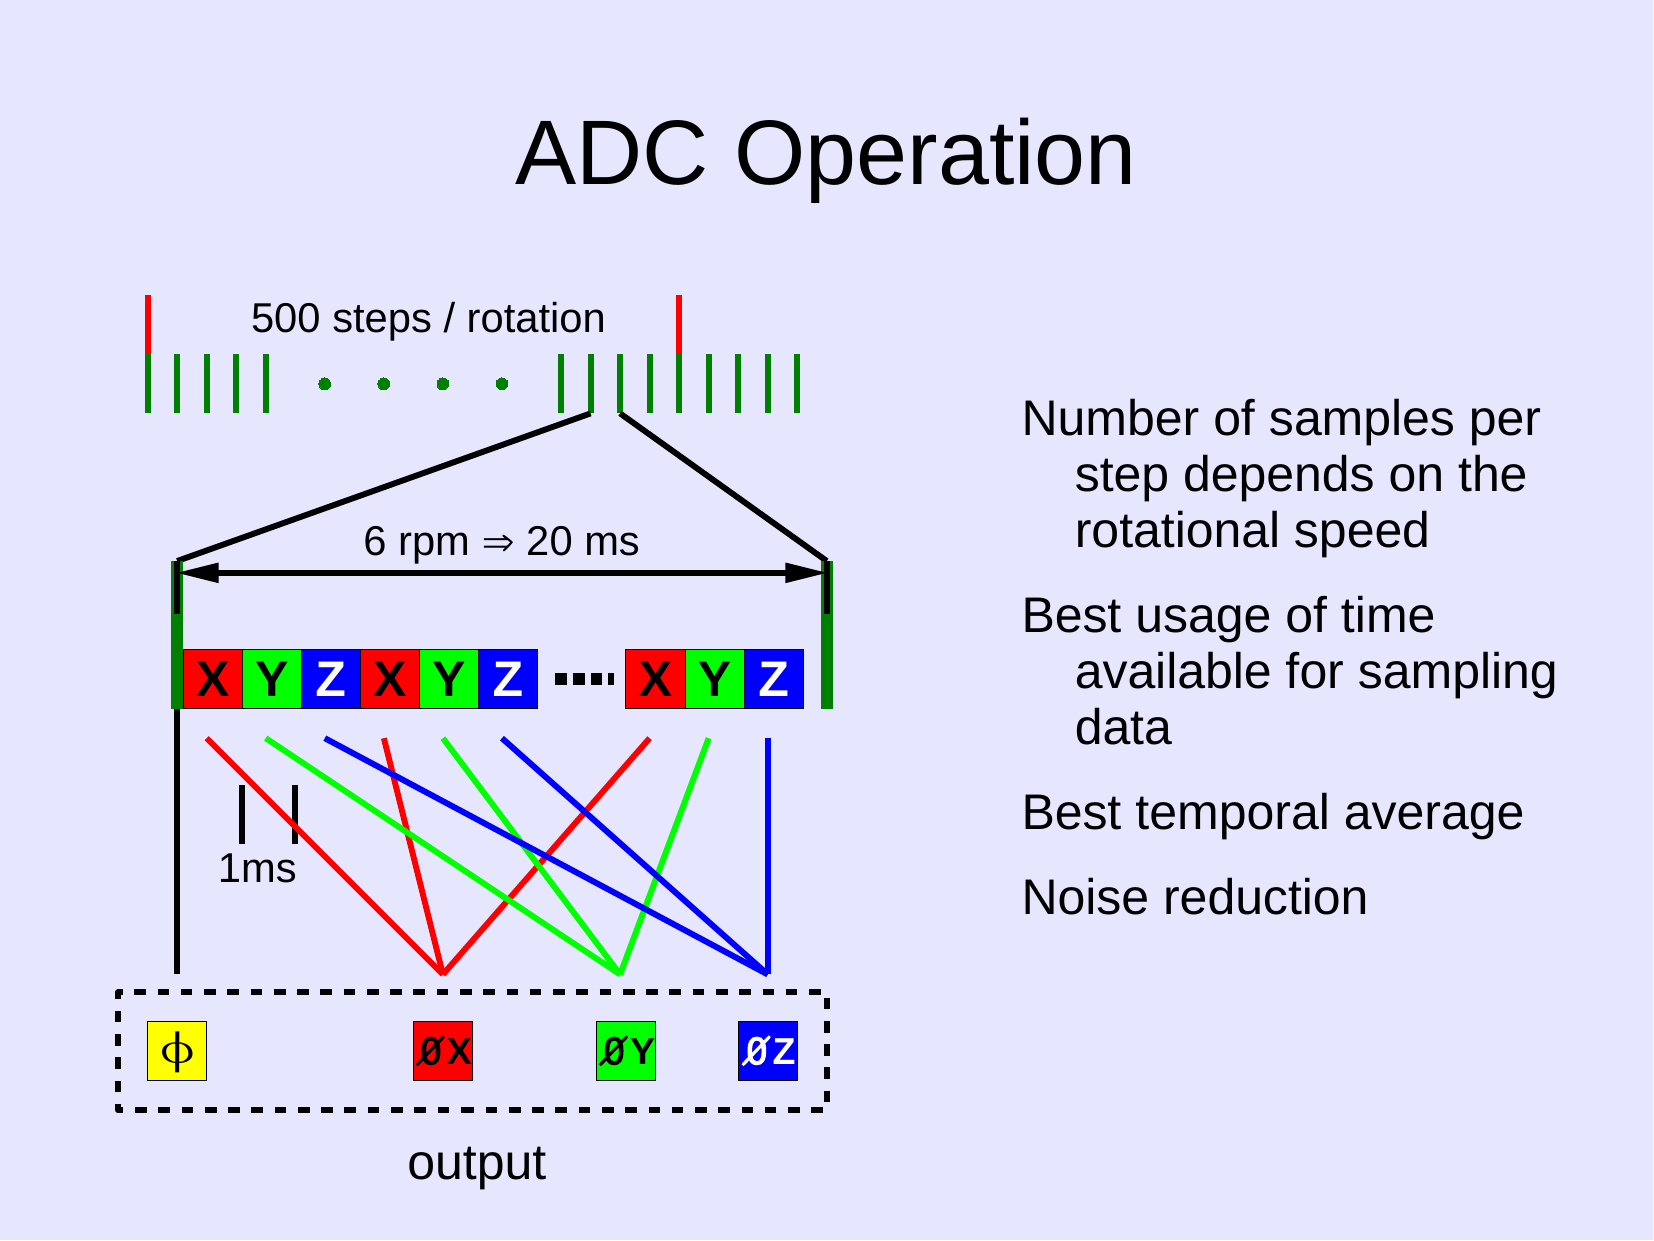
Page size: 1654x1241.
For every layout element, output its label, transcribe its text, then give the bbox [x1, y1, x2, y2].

text_box X [625, 649, 685, 709]
text_box Z [744, 649, 804, 709]
text_box X [183, 649, 242, 709]
text_box Z [478, 649, 538, 709]
text_box Z [301, 649, 360, 709]
text_box [318, 377, 331, 390]
title ADC Operation [82, 49, 1571, 257]
text_box [496, 377, 508, 390]
text_box 500 steps / rotation [251, 295, 607, 343]
text_box Y [242, 649, 301, 709]
text_box ∅Z [738, 1021, 798, 1081]
text_box [437, 377, 449, 390]
text_box X [360, 649, 419, 709]
text_box ∅Y [596, 1021, 656, 1081]
text_box ∅X [413, 1021, 473, 1081]
text_box Y [685, 649, 744, 709]
list Number of samples per step depends on the rotational speed Best usage of time available for sampling data Best temporal average Noise reduction [1003, 390, 1572, 1075]
text_box [377, 377, 390, 390]
text_box Y [419, 649, 478, 709]
text_box  [147, 1021, 207, 1081]
text_box 1ms [217, 844, 298, 892]
text_box output [407, 1133, 547, 1190]
